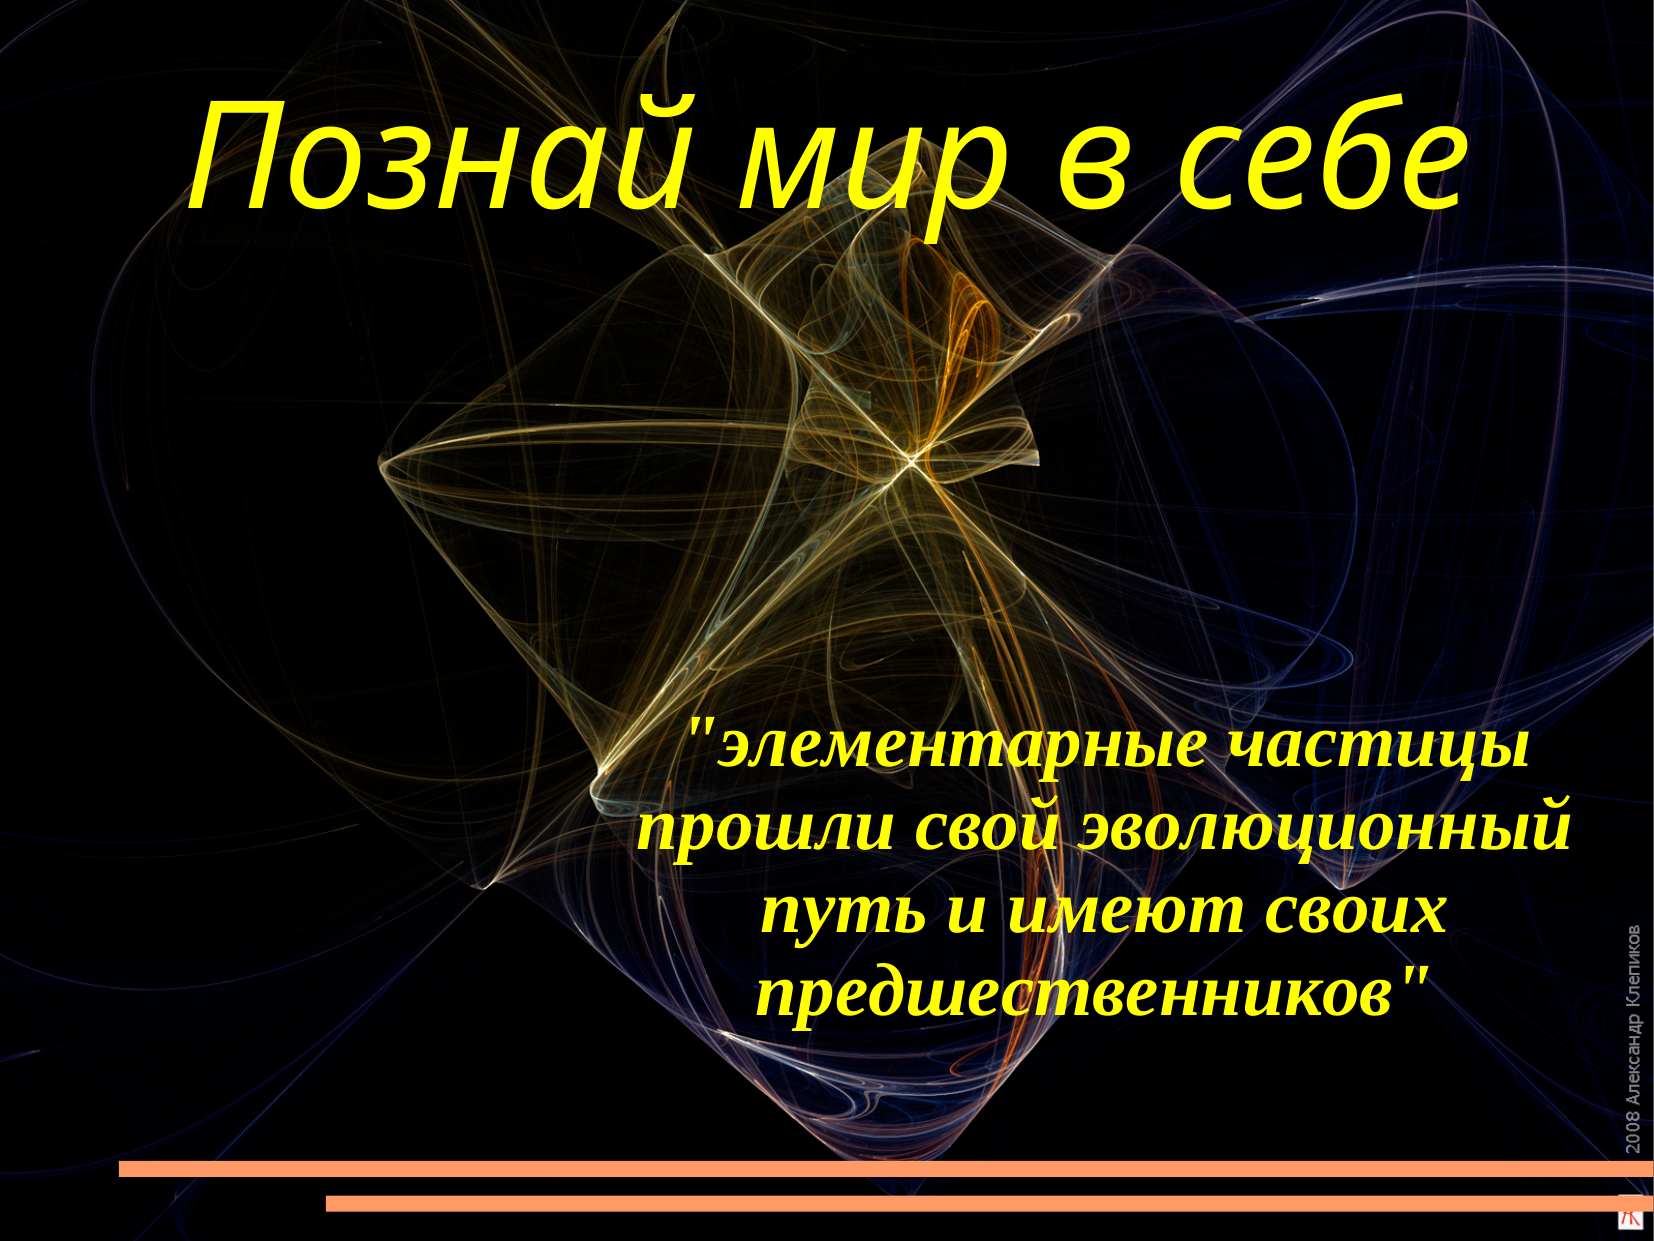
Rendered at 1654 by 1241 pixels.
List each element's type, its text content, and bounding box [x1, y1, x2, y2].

title Познай мир в себе [121, 46, 1534, 254]
picture [0, 0, 1654, 1241]
subtitle "элементарные частицы прошли свой эволюционный путь и имеют своих предшественников" [590, 639, 1620, 1093]
